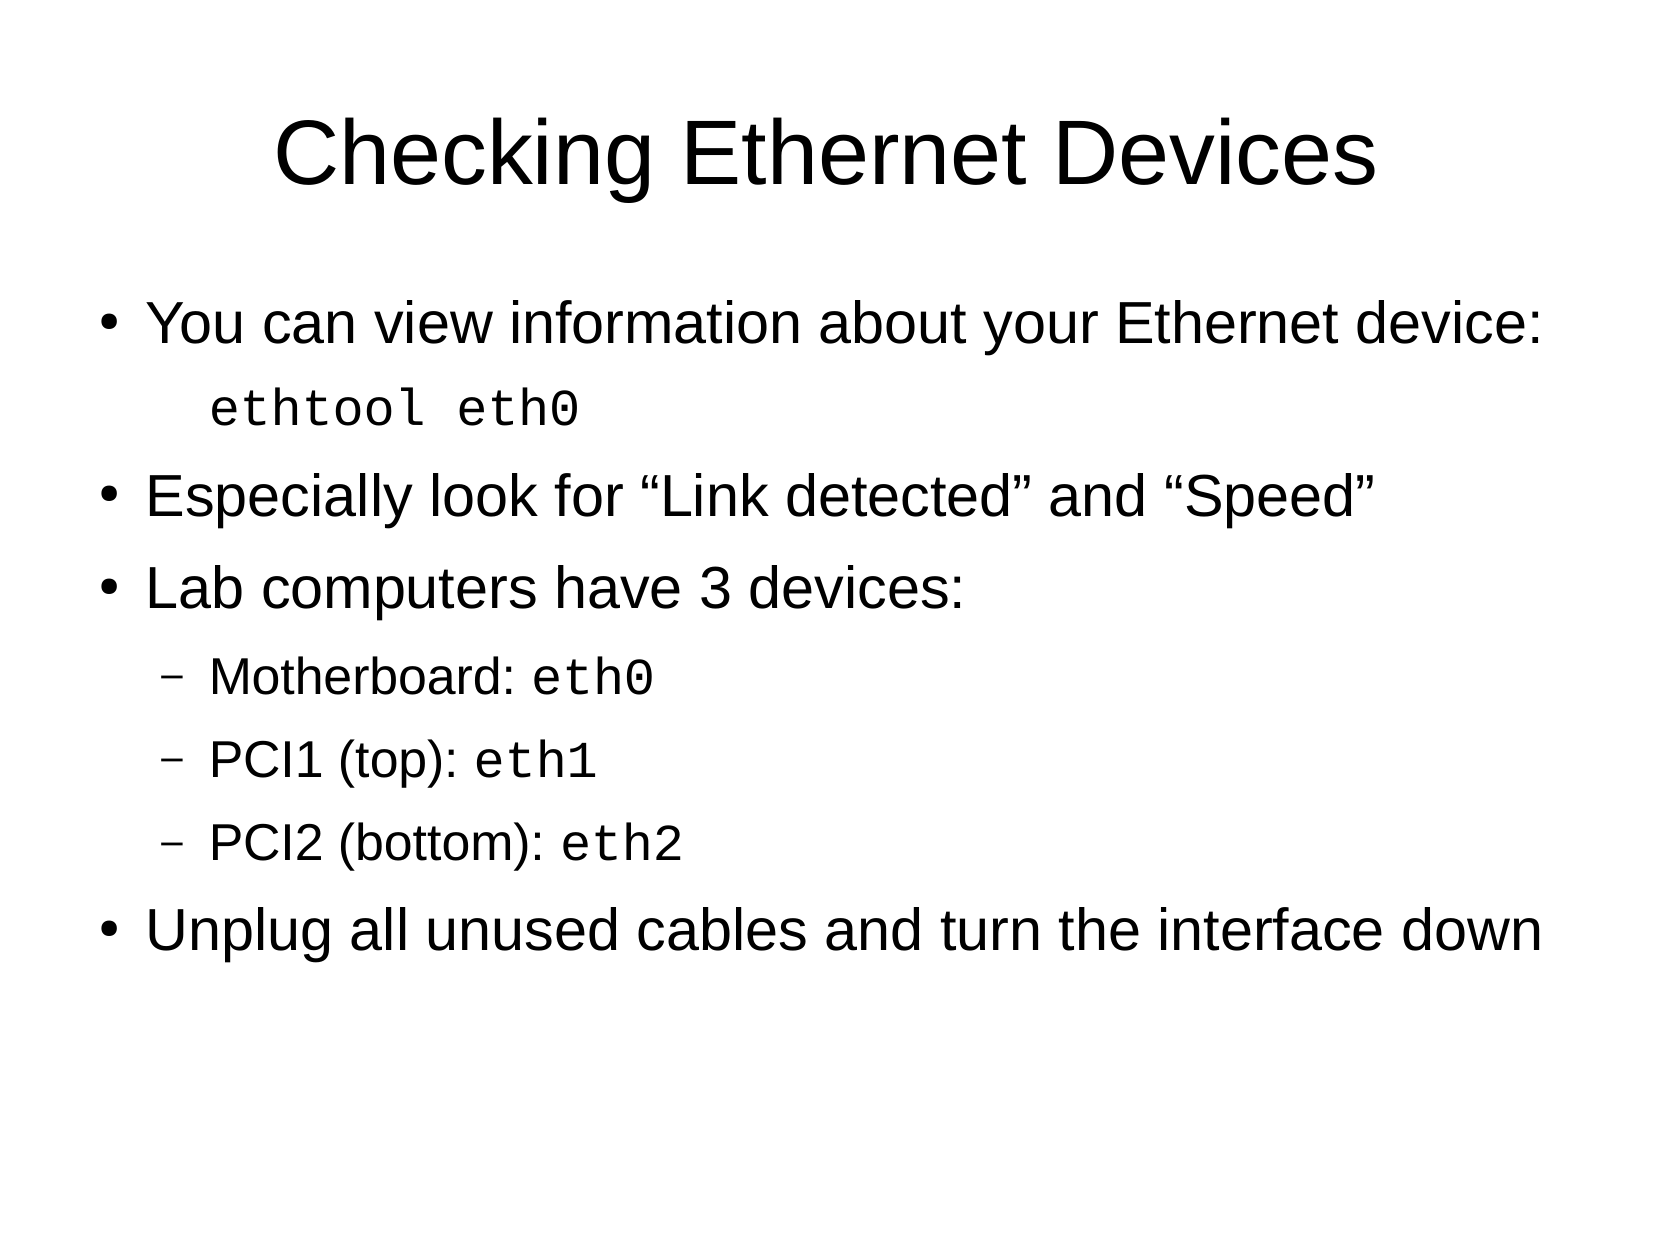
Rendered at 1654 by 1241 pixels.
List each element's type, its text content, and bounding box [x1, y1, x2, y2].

list You can view information about your Ethernet device: ethtool eth0 Especially look for “Link detected” and “Speed” Lab computers have 3 devices: Motherboard: eth0 PCI1 (top): eth1 PCI2 (bottom): eth2 Unplug all unused cables and turn the interface down [82, 290, 1571, 1010]
title Checking Ethernet Devices [82, 49, 1571, 257]
